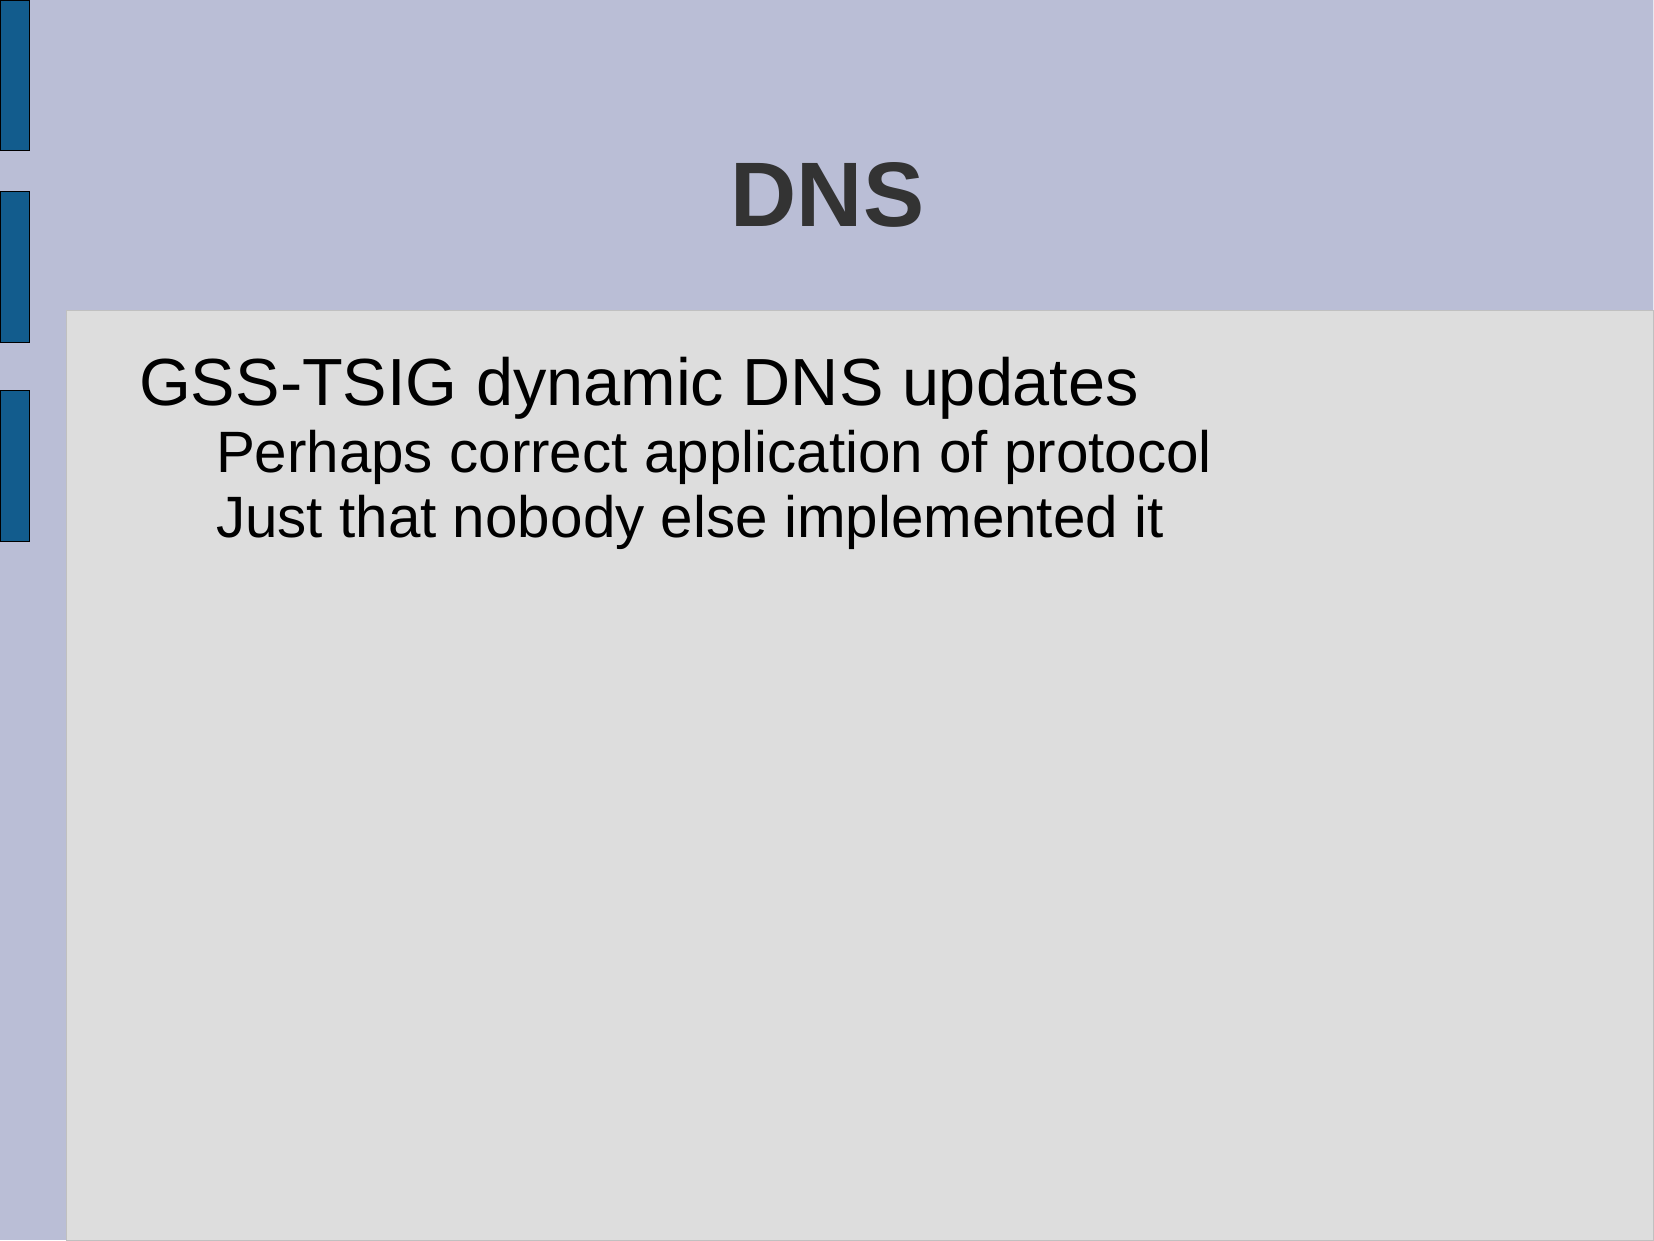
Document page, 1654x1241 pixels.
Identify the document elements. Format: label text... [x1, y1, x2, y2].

title DNS [121, 91, 1534, 299]
list GSS-TSIG dynamic DNS updates Perhaps correct application of protocol Just that nobody else implemented it [121, 344, 1534, 1127]
